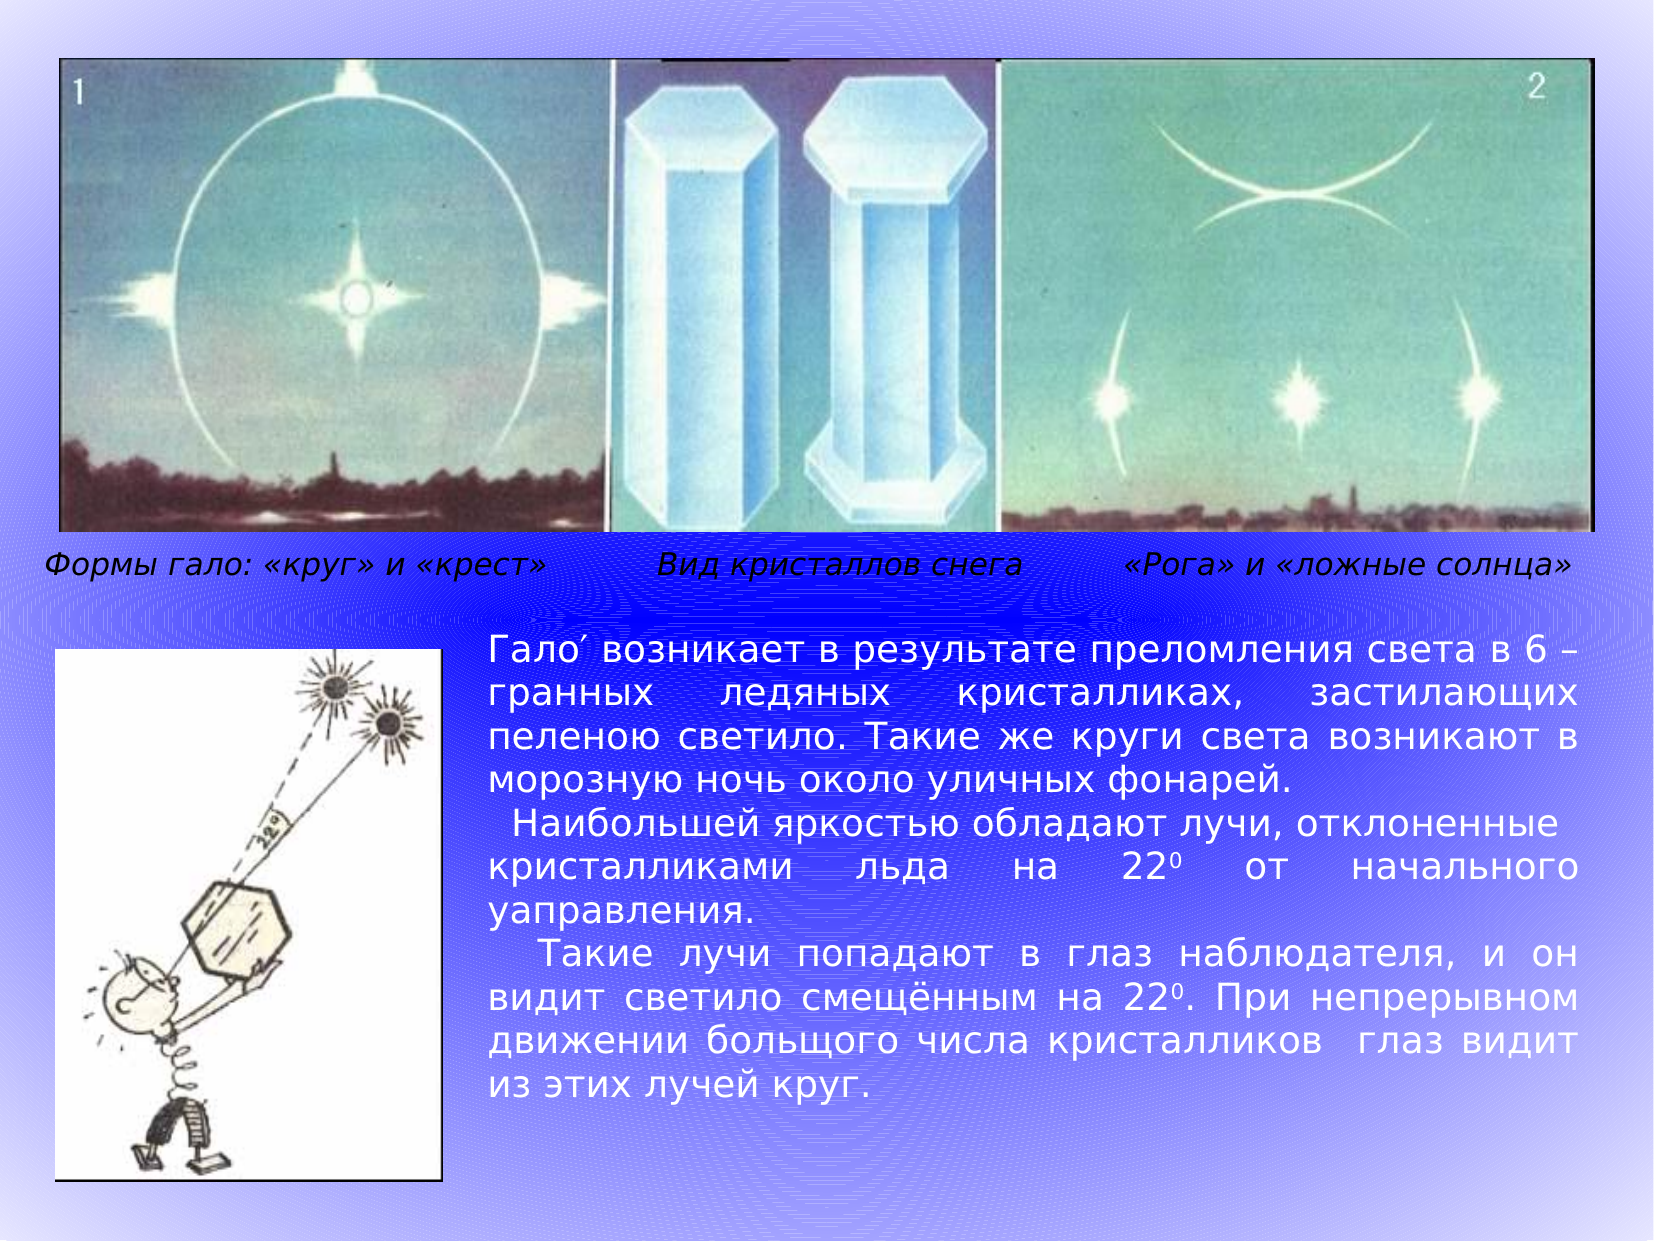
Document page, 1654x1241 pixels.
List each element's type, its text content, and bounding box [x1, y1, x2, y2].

text_box Формы гало: «круг» и «крест» Вид кристаллов снега «Рога» и «ложные солнца» [29, 539, 1618, 591]
picture [59, 58, 1595, 532]
picture [55, 649, 443, 1182]
text_box Гало′ возникает в результате преломления света в 6 – гранных ледяных кристалликах, застилающих пеленою светило. Такие же круги света возникают в морозную ночь около уличных фонарей. Наибольшей яркостью обладают лучи, отклоненные кристалликами льда на 220 от начального yаправления. Такие лучи попадают в глаз наблюдателя, и он видит светило смещённым на 220. При непрерывном движении больщого числа кристалликов глаз видит из этих лучей круг. [472, 620, 1595, 1114]
